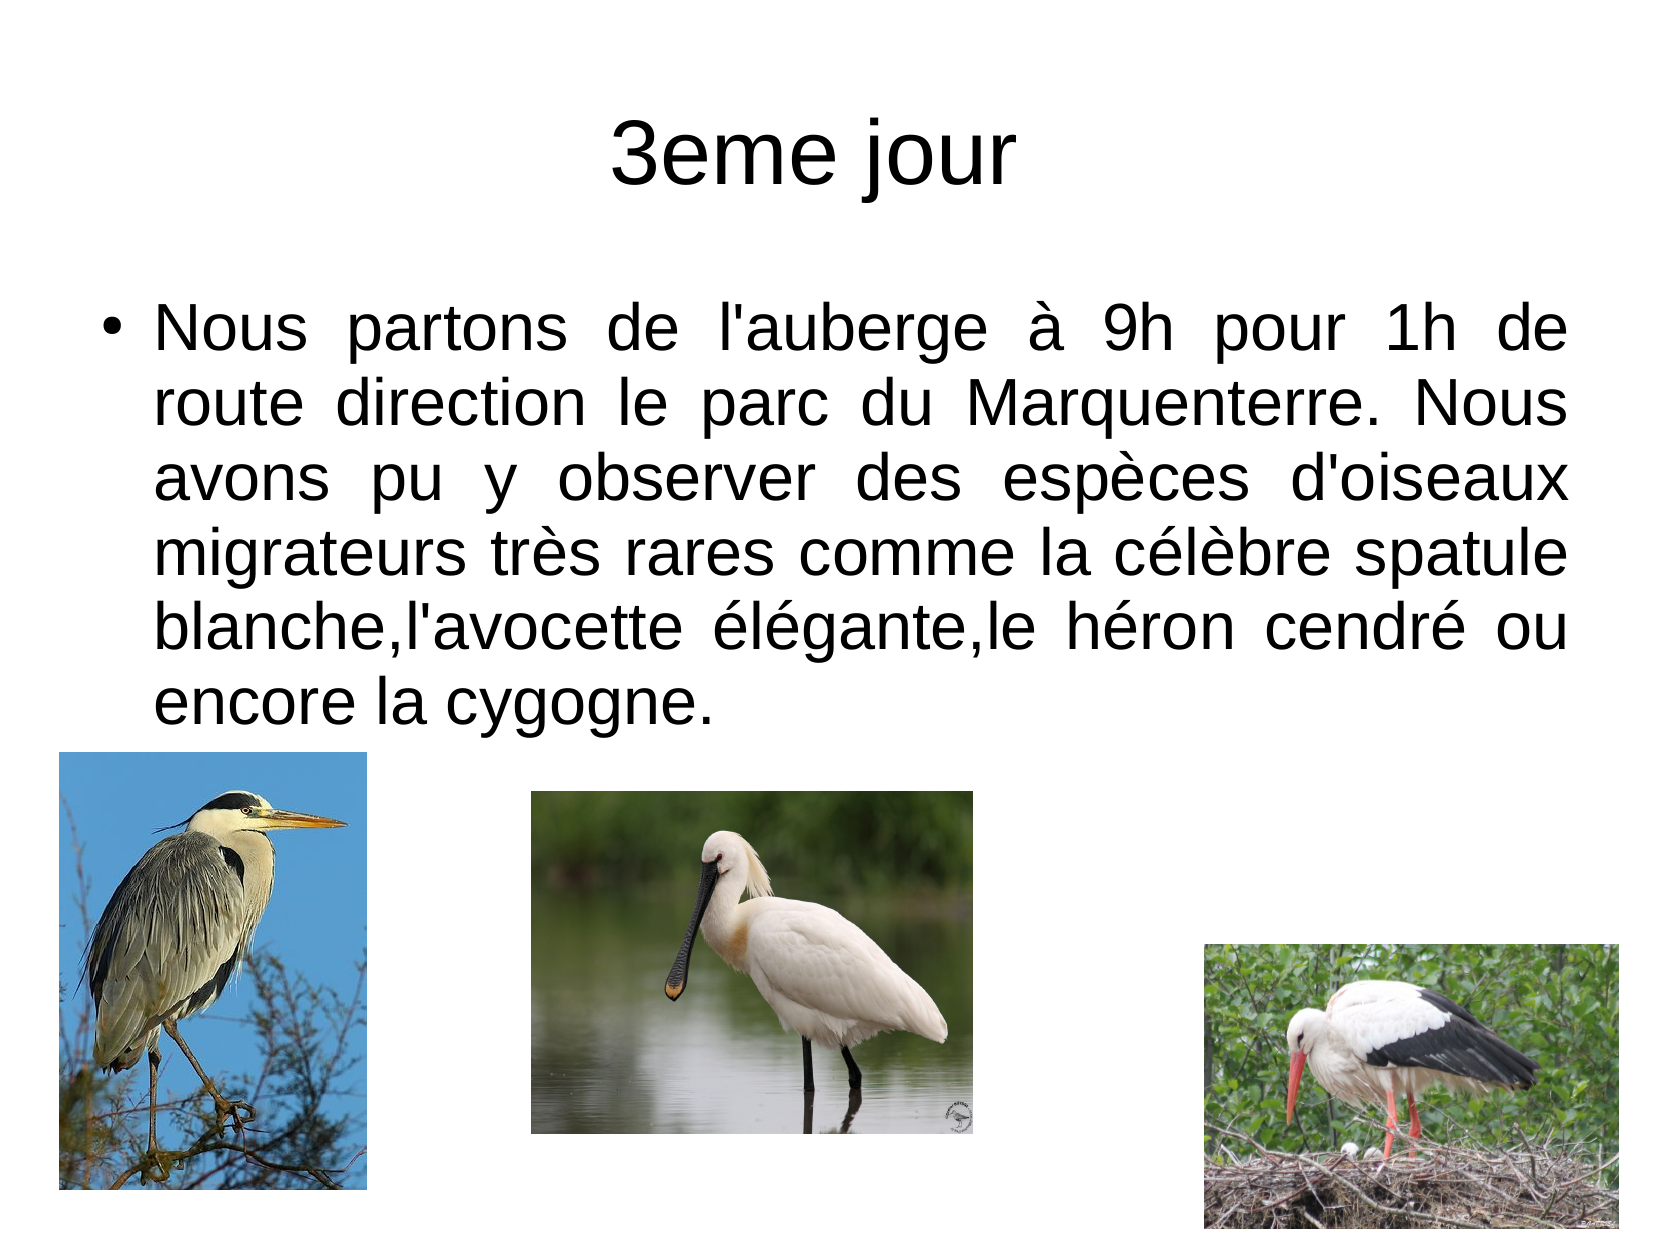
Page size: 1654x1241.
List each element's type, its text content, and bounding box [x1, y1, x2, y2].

picture [59, 752, 367, 1191]
title 3eme jour [82, 49, 1571, 257]
list Nous partons de l'auberge à 9h pour 1h de route direction le parc du Marquenterre. Nous avons pu y observer des espèces d'oiseaux migrateurs très rares comme la célèbre spatule blanche,l'avocette élégante,le héron cendré ou encore la cygogne. [82, 290, 1571, 1010]
picture [1204, 944, 1619, 1229]
picture [472, 755, 973, 1134]
